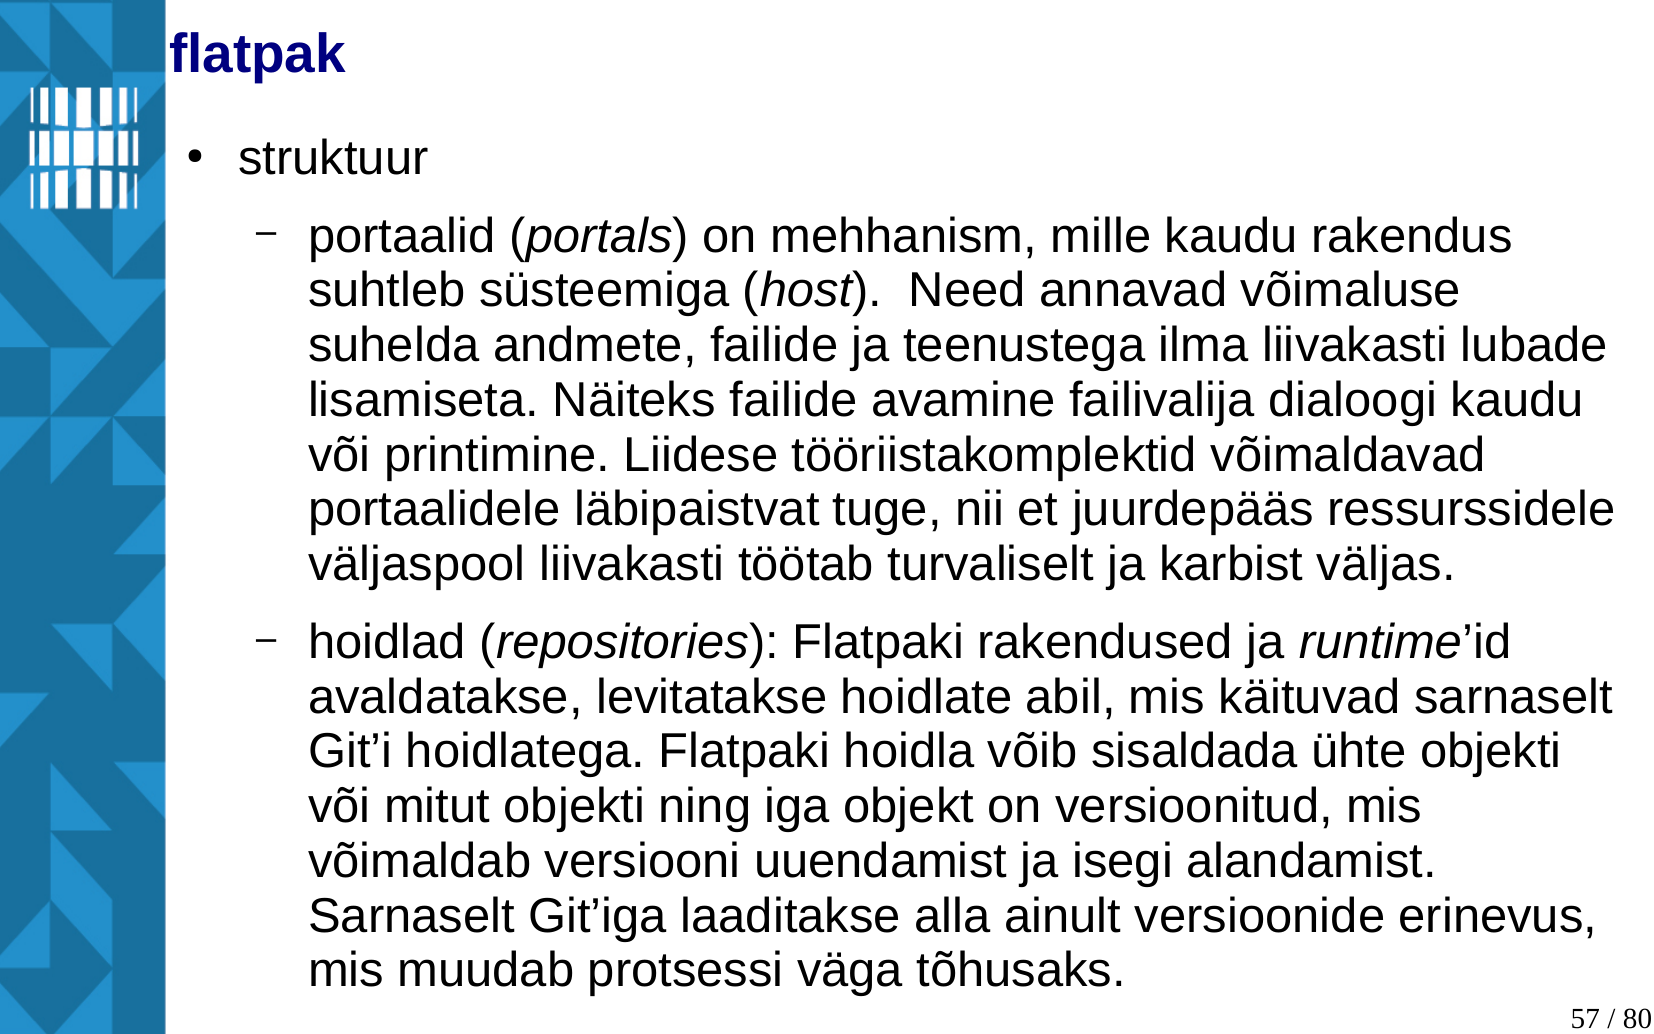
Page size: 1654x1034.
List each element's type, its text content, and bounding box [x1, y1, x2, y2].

title flatpak [169, 11, 1571, 95]
list struktuur portaalid (portals) on mehhanism, mille kaudu rakendus suhtleb süsteemiga (host). Need annavad võimaluse suhelda andmete, failide ja teenustega ilma liivakasti lubade lisamiseta. Näiteks failide avamine failivalija dialoogi kaudu või printimine. Liidese tööriistakomplektid võimaldavad portaalidele läbipaistvat tuge, nii et juurdepääs ressurssidele väljaspool liivakasti töötab turvaliselt ja karbist väljas. hoidlad (repositories): Flatpaki rakendused ja runtime’id avaldatakse, levitatakse hoidlate abil, mis käituvad sarnaselt Git’i hoidlatega. Flatpaki hoidla võib sisaldada ühte objekti või mitut objekti ning iga objekt on versioonitud, mis võimaldab versiooni uuendamist ja isegi alandamist. Sarnaselt Git’iga laaditakse alla ainult versioonide erinevus, mis muudab protsessi väga tõhusaks. [169, 129, 1630, 1034]
